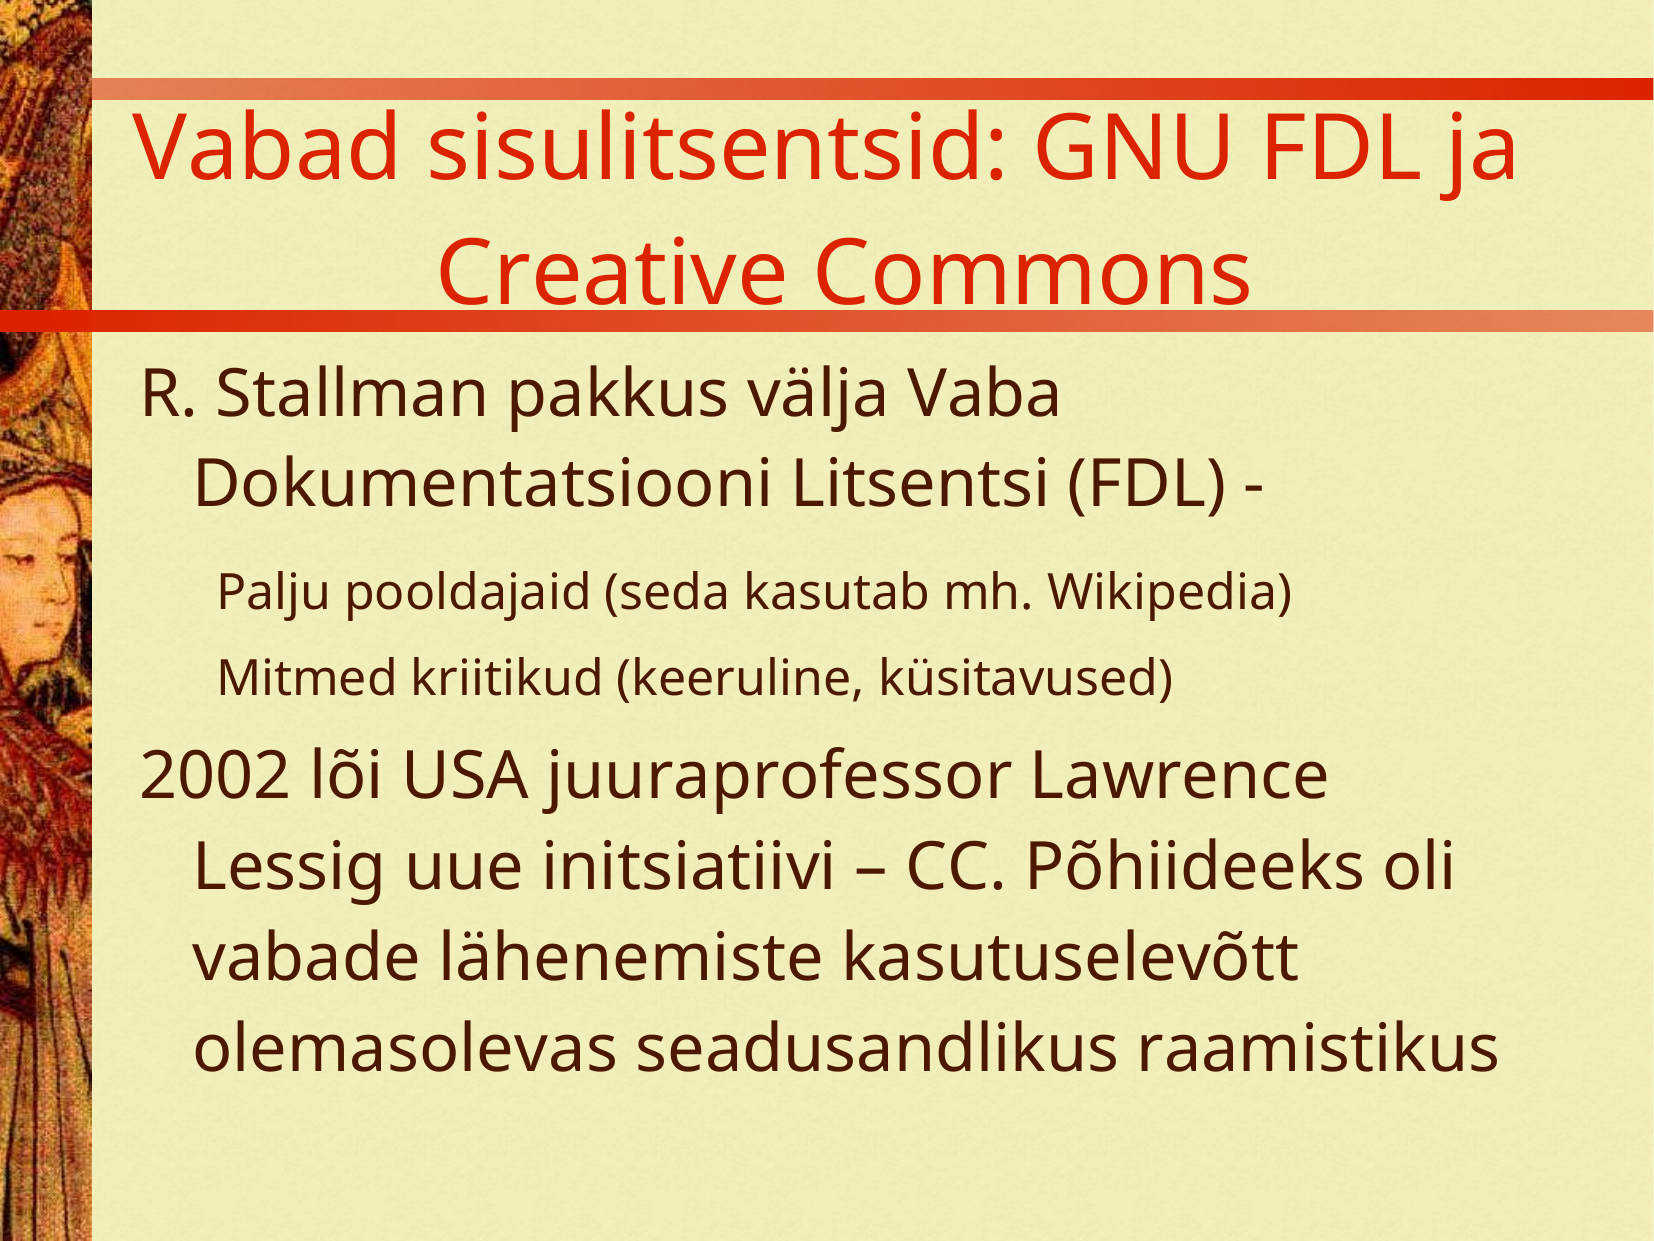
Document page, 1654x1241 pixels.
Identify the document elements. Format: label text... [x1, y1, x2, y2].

picture [0, 0, 1654, 310]
title Vabad sisulitsentsid: GNU FDL ja Creative Commons [121, 102, 1534, 311]
picture [0, 332, 1654, 1241]
list R. Stallman pakkus välja Vaba Dokumentatsiooni Litsentsi (FDL) - Palju pooldajaid (seda kasutab mh. Wikipedia) Mitmed kriitikud (keeruline, küsitavused) 2002 lõi USA juuraprofessor Lawrence Lessig uue initsiatiivi – CC. Põhiideeks oli vabade lähenemiste kasutuselevõtt olemasolevas seadusandlikus raamistikus [121, 344, 1534, 1127]
